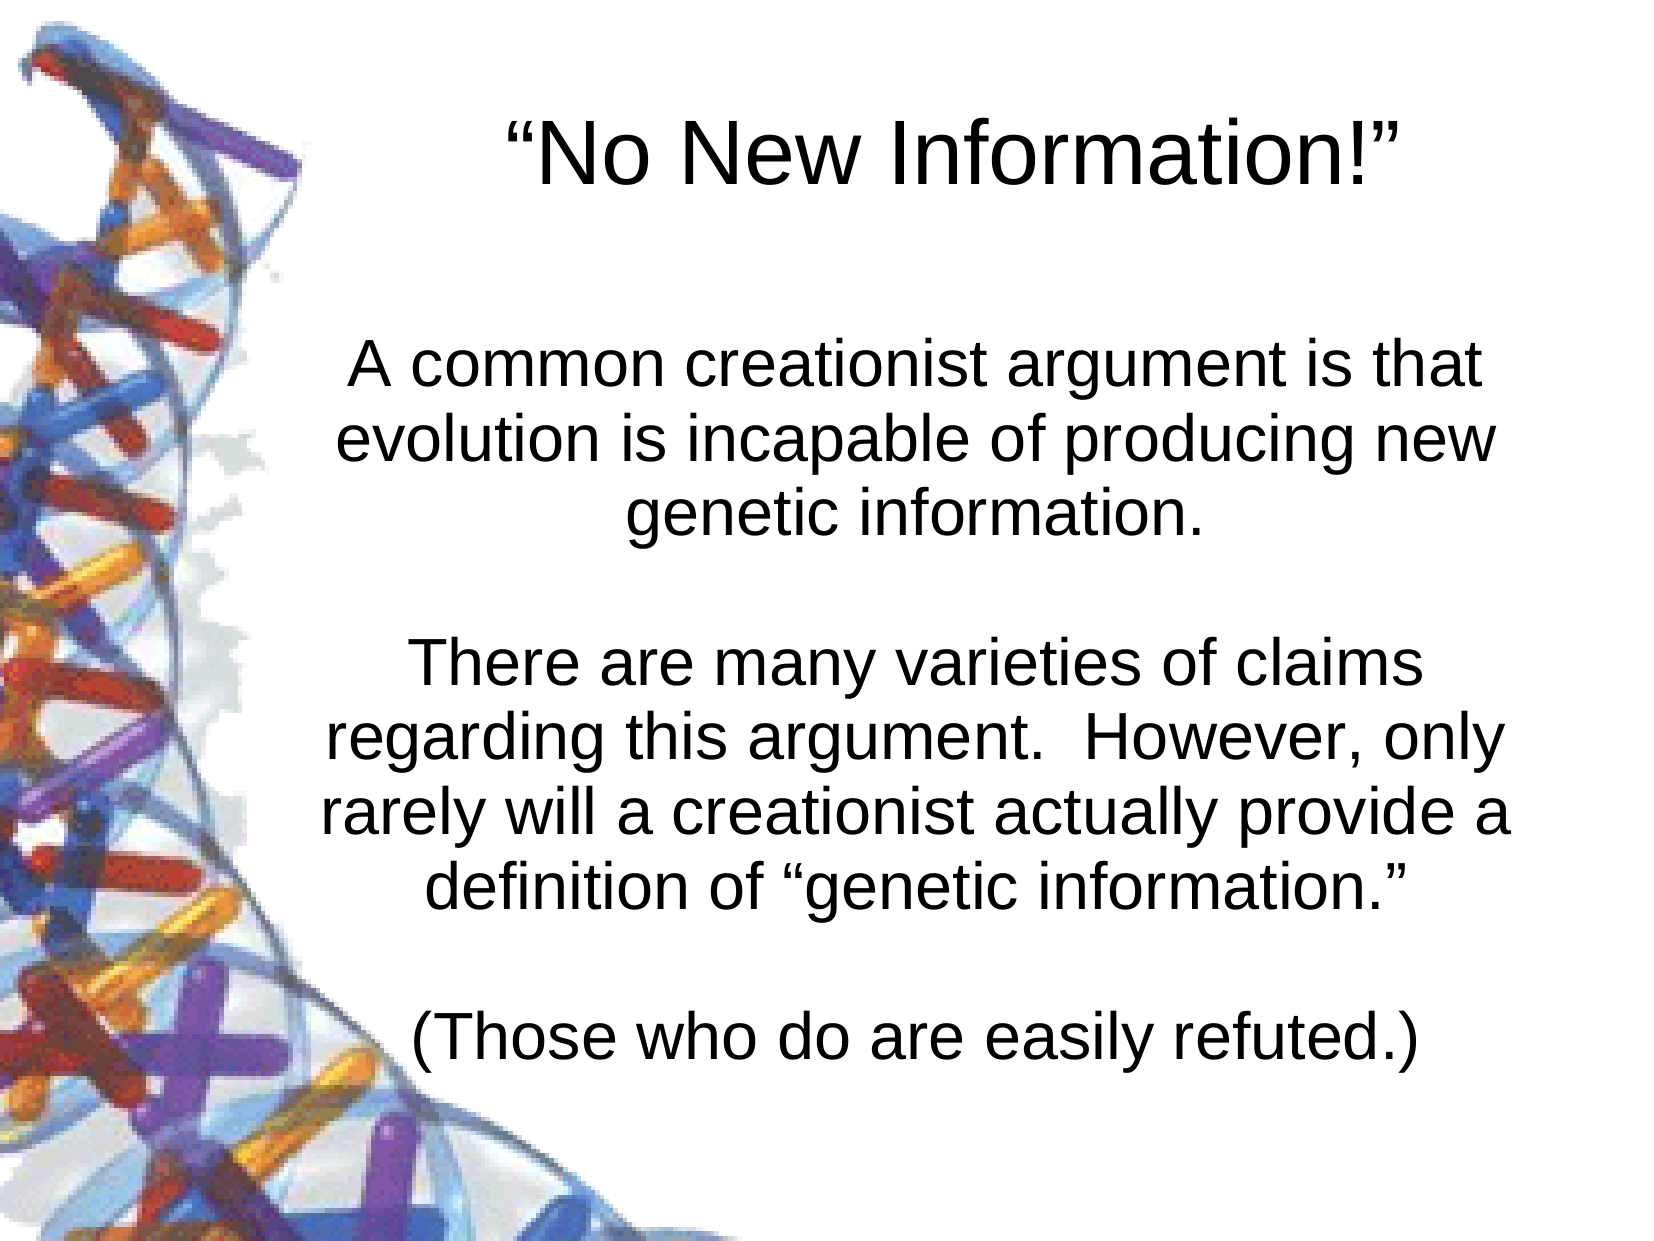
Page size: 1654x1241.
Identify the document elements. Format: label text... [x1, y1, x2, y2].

picture [0, 0, 1654, 1241]
subtitle A common creationist argument is that evolution is incapable of producing new genetic information. There are many varieties of claims regarding this argument. However, only rarely will a creationist actually provide a definition of “genetic information.” (Those who do are easily refuted.) [262, 290, 1571, 1109]
title “No New Information!” [337, 49, 1571, 257]
